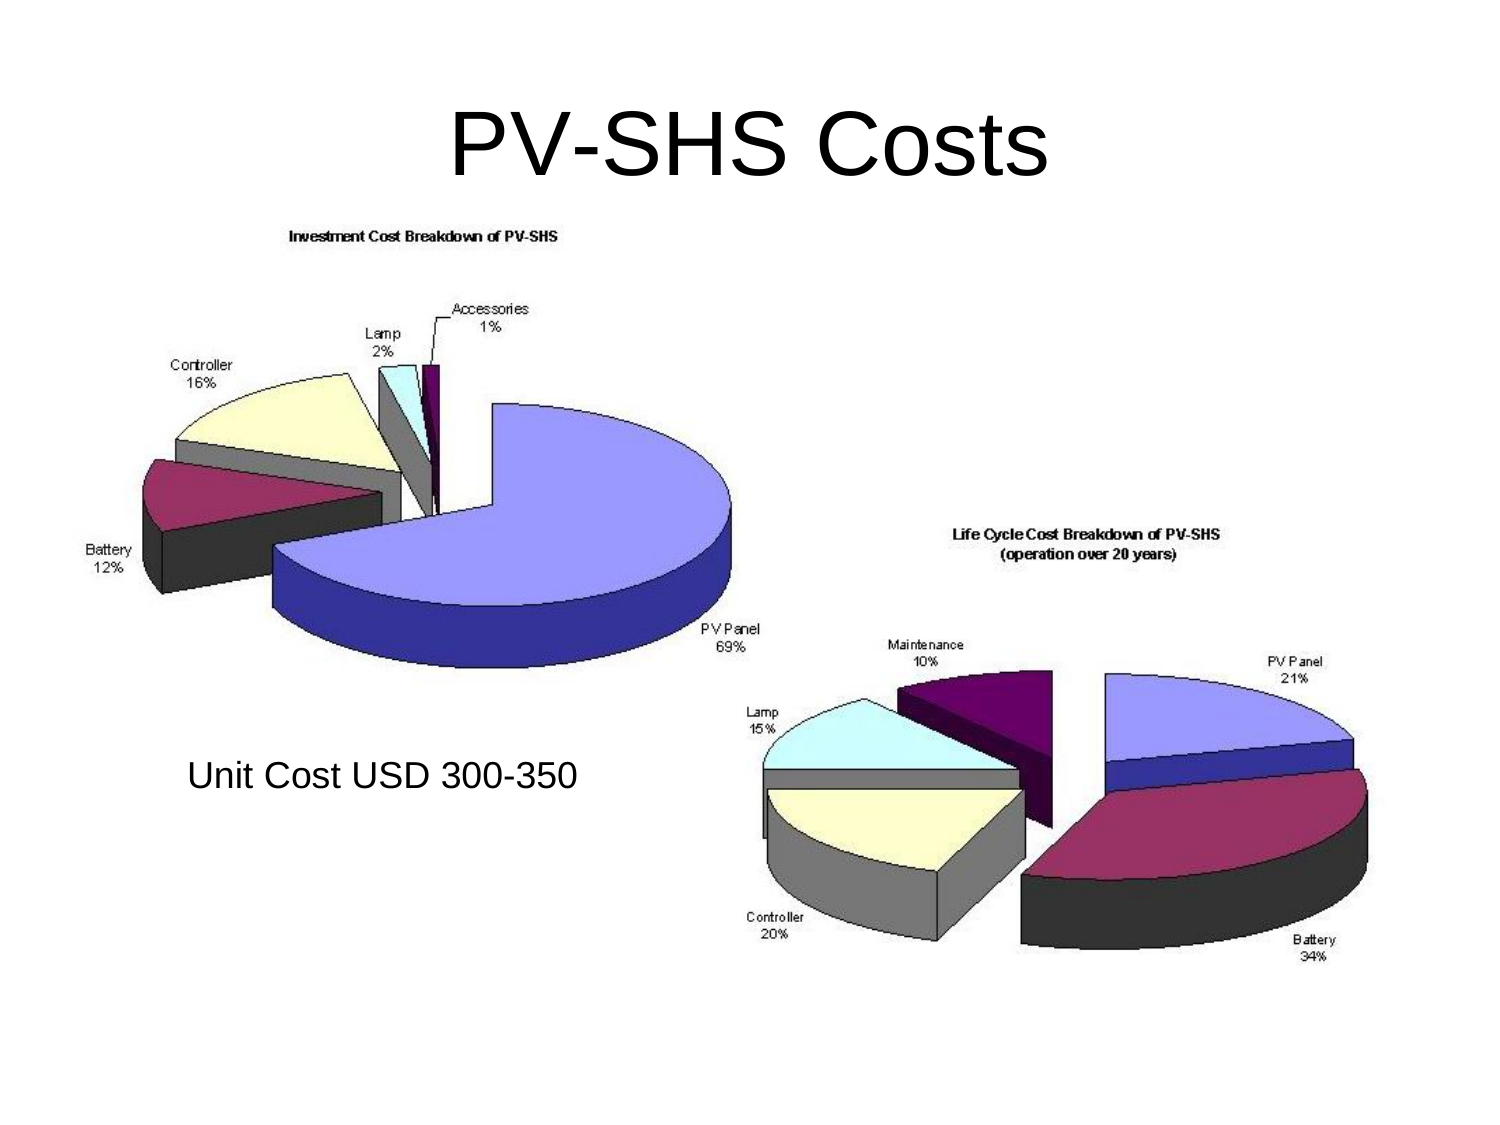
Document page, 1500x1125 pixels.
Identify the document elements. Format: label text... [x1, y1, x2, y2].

title PV-SHS Costs [75, 45, 1426, 233]
text_box Unit Cost USD 300-350 [172, 743, 601, 804]
picture [62, 224, 1388, 988]
